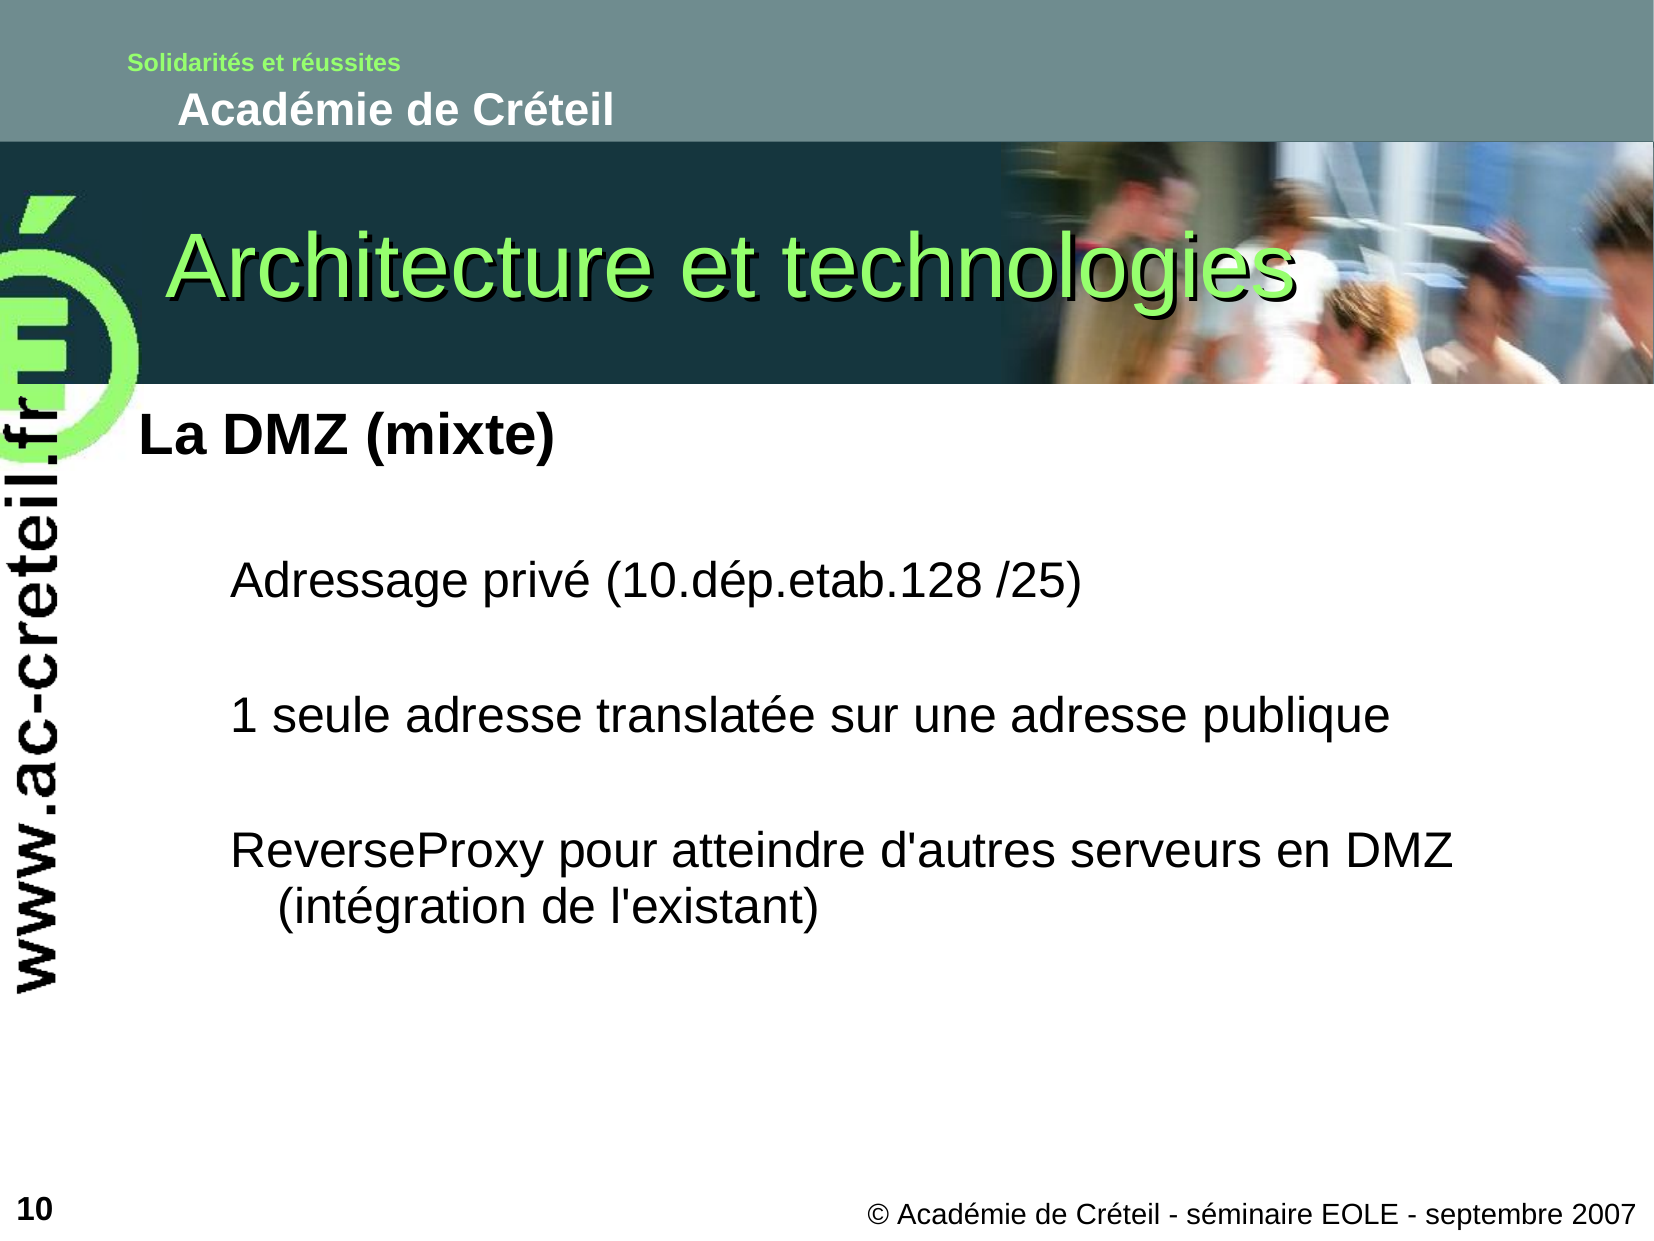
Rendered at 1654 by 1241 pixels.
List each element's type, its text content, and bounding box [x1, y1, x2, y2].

list La DMZ (mixte) Adressage privé (10.dép.etab.128 /25) 1 seule adresse translatée sur une adresse publique ReverseProxy pour atteindre d'autres serveurs en DMZ (intégration de l'existant) [135, 401, 1583, 1083]
picture [1001, 377, 1653, 384]
title Architecture et technologies [165, 155, 1654, 377]
picture [0, 190, 144, 999]
picture [1001, 142, 1653, 155]
